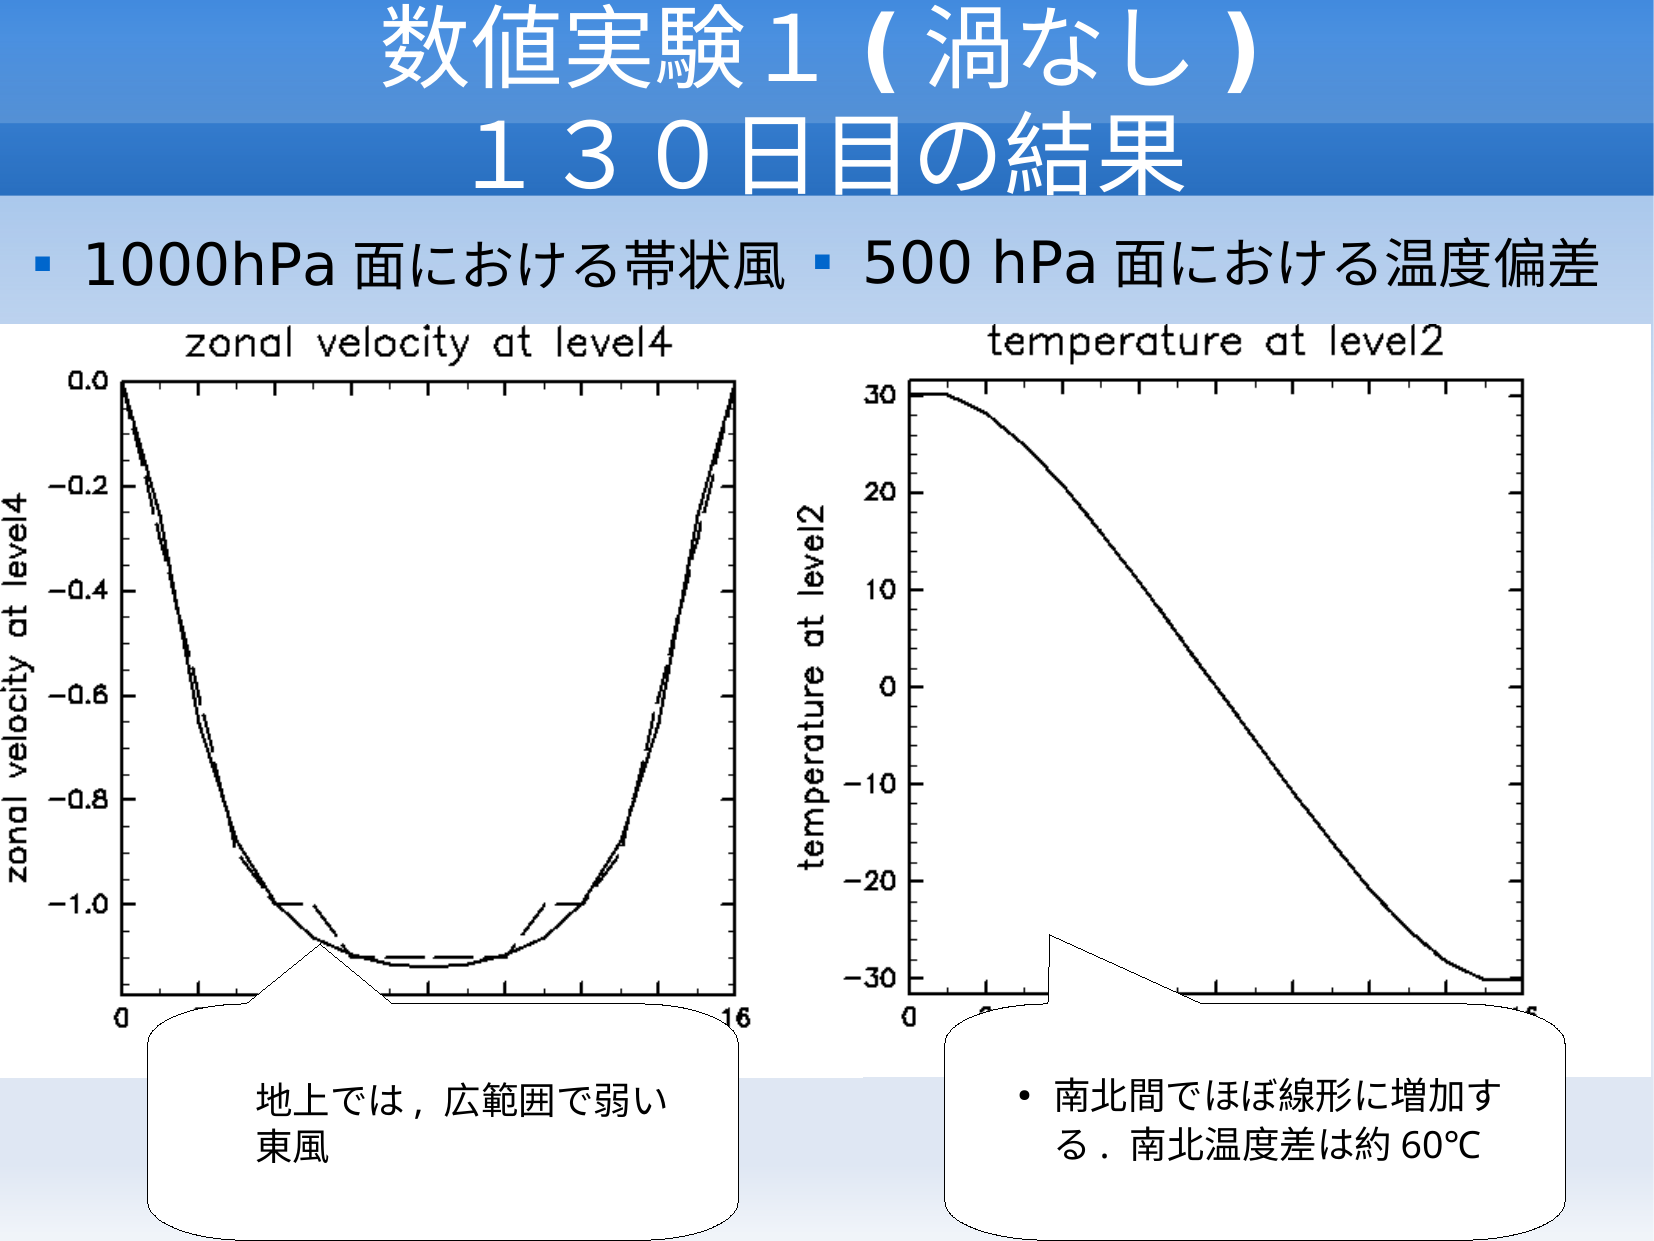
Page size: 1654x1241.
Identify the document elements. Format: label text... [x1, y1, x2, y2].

list 1000hPa面における帯状風 [0, 231, 720, 324]
list 500 hPa面における温度偏差 [720, 229, 1636, 324]
title 数値実験１(渦なし) １３０日目の結果 [76, 0, 1565, 211]
picture [0, 0, 1654, 1241]
text_box 南北間でほぼ線形に増加する. 南北温度差は約60℃ [944, 934, 1566, 1241]
text_box 地上では, 広範囲で弱い東風 [147, 943, 739, 1241]
